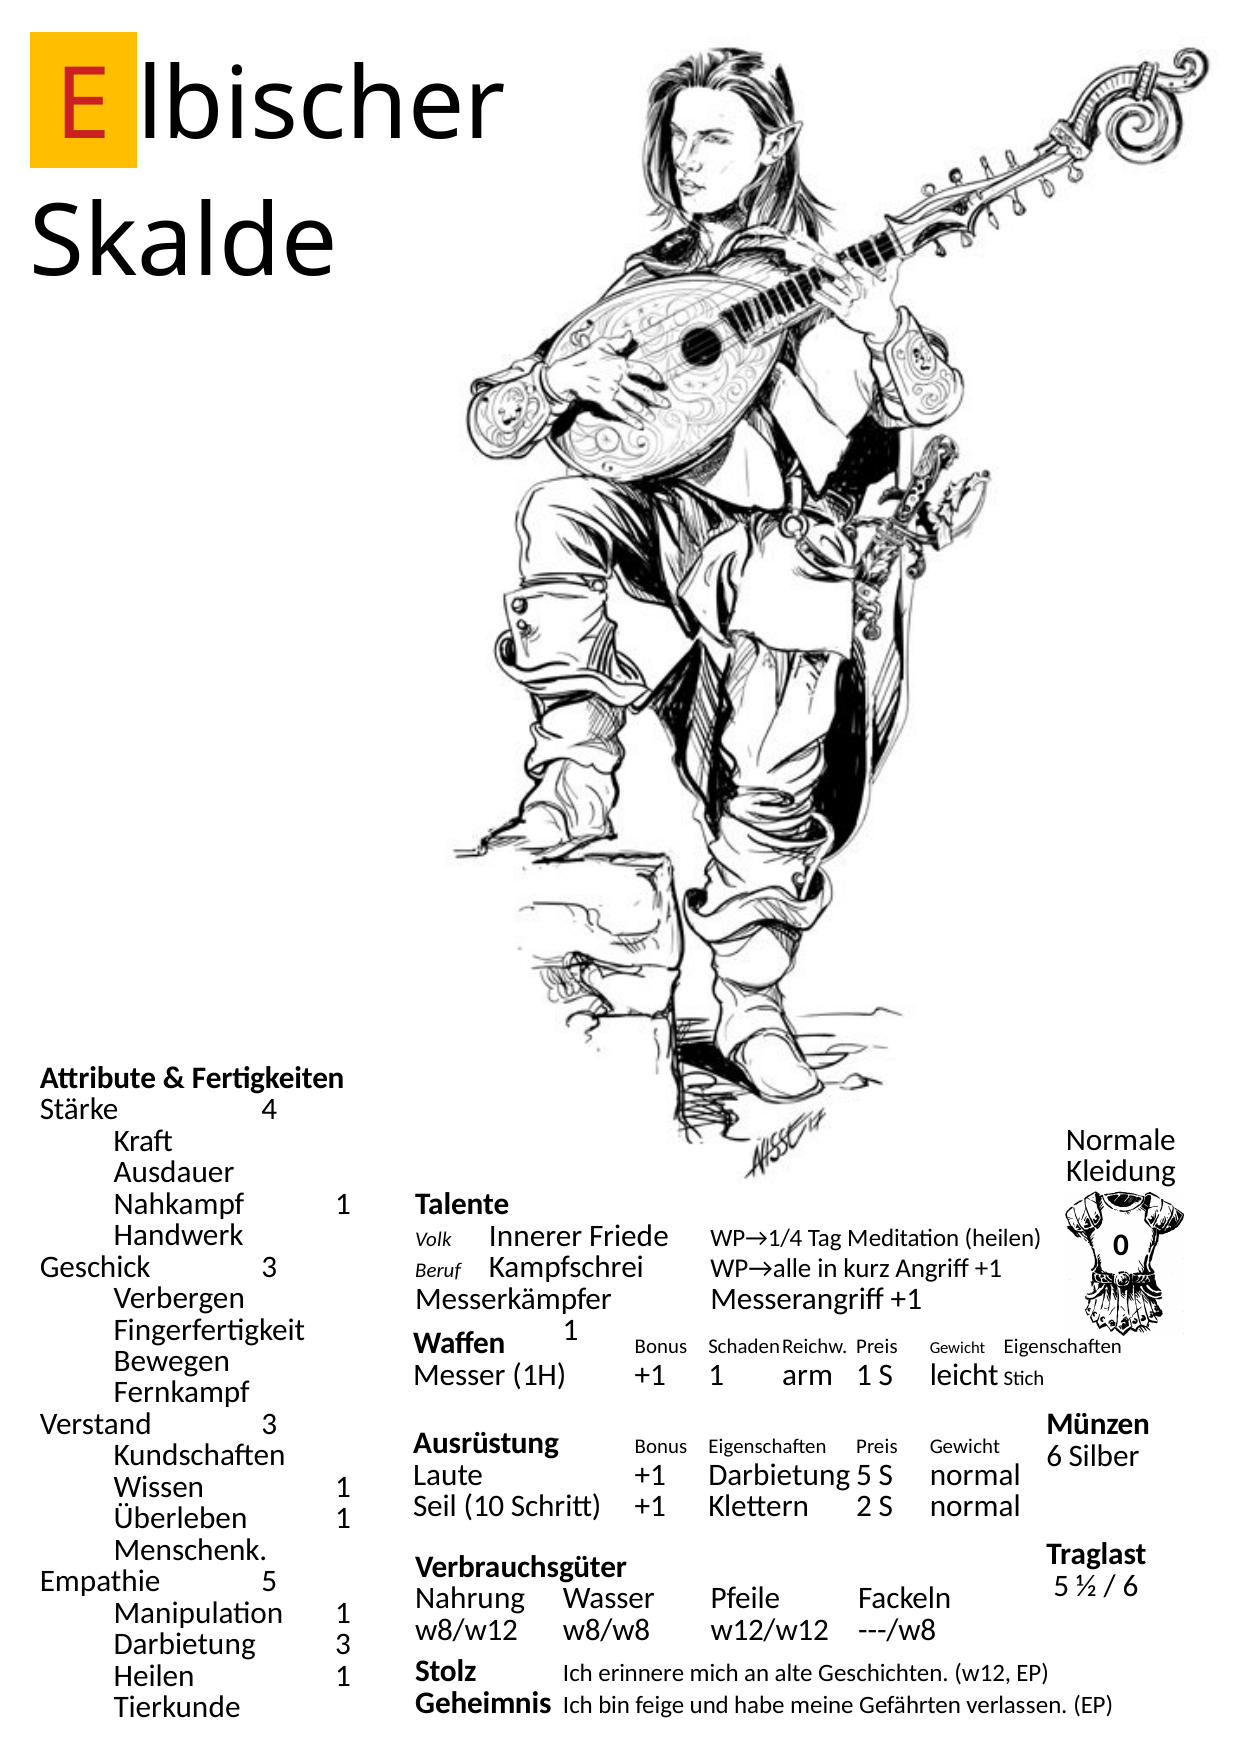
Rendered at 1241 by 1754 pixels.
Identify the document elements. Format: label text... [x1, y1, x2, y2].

text_box Traglast 5 ½ / 6 [1031, 1533, 1208, 1618]
text_box Waffen Bonus Schaden Reichw. Preis Gewicht Eigenschaften Messer (1H) +1 1 arm 1 S leicht Stich [398, 1322, 1219, 1434]
text_box E lbischer Skalde [14, 24, 625, 274]
text_box Normale Kleidung 0 [1018, 1119, 1224, 1270]
text_box Ausrüstung Bonus Eigenschaften Preis Gewicht Laute +1 Darbietung 5 S normal Seil (10 Schritt) +1 Klettern 2 S normal [398, 1422, 1093, 1563]
text_box Attribute & Fertigkeiten Stärke 4 Kraft Ausdauer Nahkampf 1 Handwerk Geschick 3 Verbergen Fingerfertigkeit Bewegen Fernkampf Verstand 3 Kundschaften Wissen 1 Überleben 1 Menschenk. Empathie 5 Manipulation 1 Darbietung 3 Heilen 1 Tierkunde [25, 1057, 374, 1729]
picture [1065, 1270, 1184, 1336]
text_box Verbrauchsgüter Nahrung Wasser Pfeile Fackeln w8/w12 w8/w8 w12/w12 ---/w8 [400, 1546, 979, 1650]
picture [445, 36, 1219, 1183]
text_box Münzen 6 Silber [1031, 1403, 1208, 1488]
text_box Stolz Ich erinnere mich an alte Geschichten. (w12, EP) Geheimnis Ich bin feige und habe meine Gefährten verlassen. (EP) [400, 1650, 1213, 1729]
text_box Talente Volk Innerer Friede WP→1/4 Tag Meditation (heilen) Beruf Kampfschrei WP→alle in kurz Angriff +1 Messerkämpfer Messerangriff +1 1 [400, 1183, 1065, 1322]
